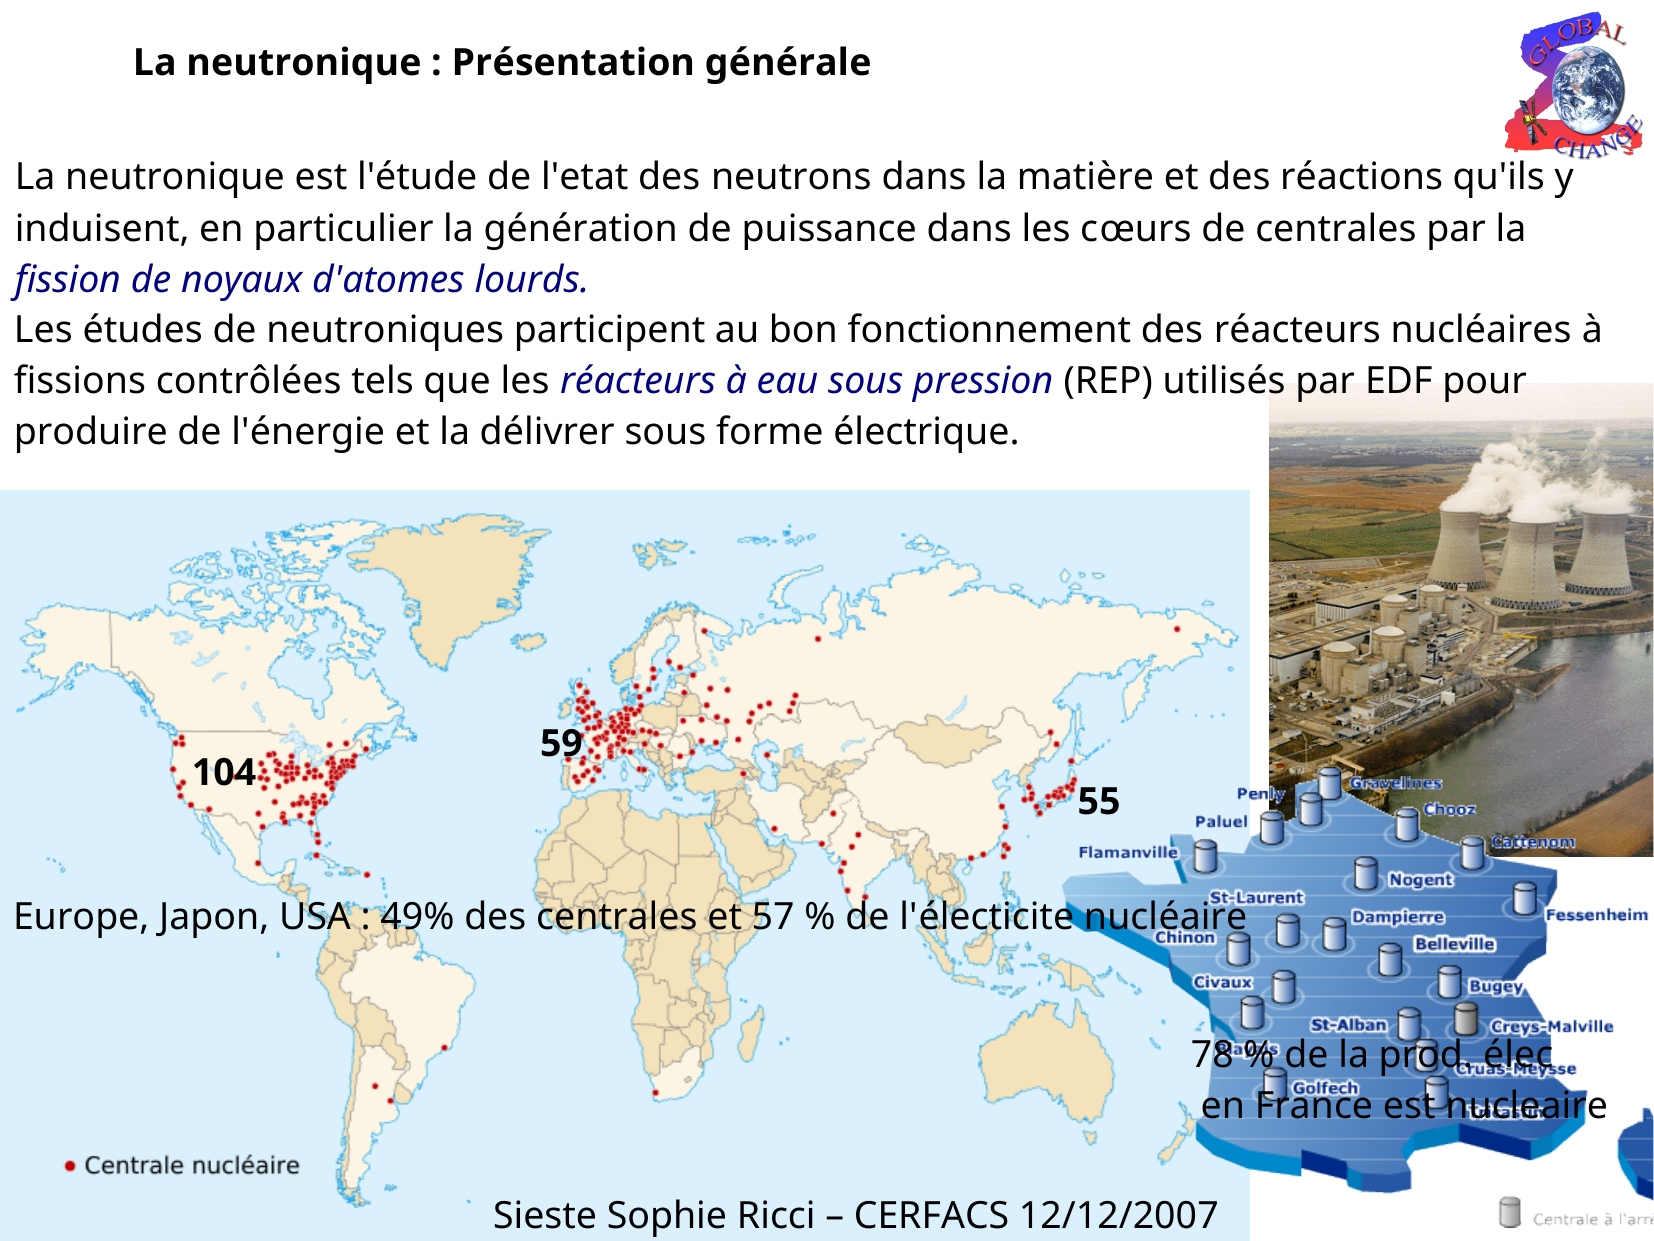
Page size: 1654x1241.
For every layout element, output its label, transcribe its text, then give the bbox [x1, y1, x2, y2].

picture [1505, 0, 1654, 178]
text_box La neutronique est l'étude de l'etat des neutrons dans la matière et des réactions qu'ils y induisent, en particulier la génération de puissance dans les cœurs de centrales par la fission de noyaux d'atomes lourds. [0, 142, 1637, 295]
text_box 104 [177, 738, 270, 800]
text_box La neutronique : Présentation générale [118, 28, 844, 90]
text_box Les études de neutroniques participent au bon fonctionnement des réacteurs nucléaires à fissions contrôlées tels que les réacteurs à eau sous pression (REP) utilisés par EDF pour produire de l'énergie et la délivrer sous forme électrique. [0, 295, 1654, 446]
text_box Sieste Sophie Ricci – CERFACS 12/12/2007 [478, 1181, 1249, 1241]
text_box 78 % de la prod. élec en France est nucleaire [1176, 1020, 1608, 1126]
text_box 55 [1062, 766, 1135, 828]
text_box Europe, Japon, USA : 49% des centrales et 57 % de l'électicite nucléaire [0, 881, 1242, 942]
text_box 59 [525, 708, 597, 770]
picture [0, 446, 1654, 1241]
